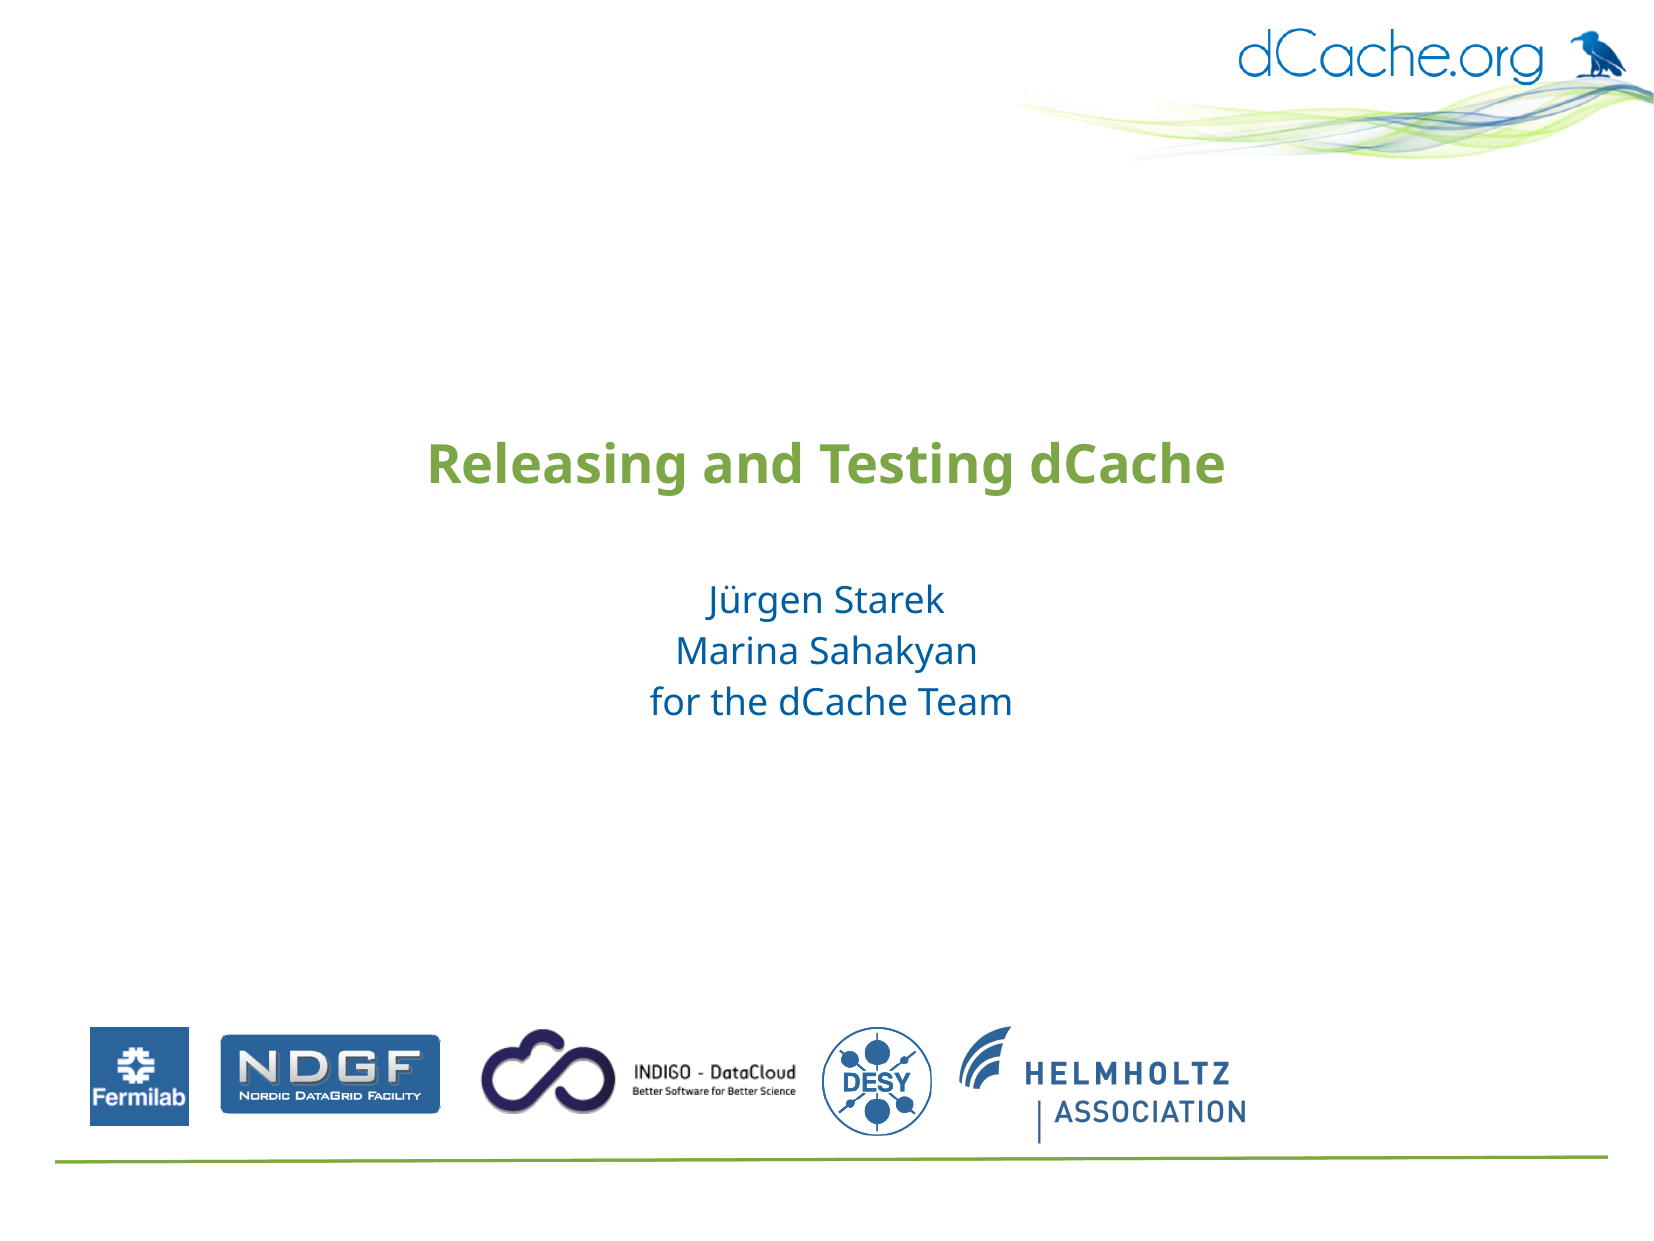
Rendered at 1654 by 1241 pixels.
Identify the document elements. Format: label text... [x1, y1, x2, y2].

picture [204, 1011, 813, 1139]
picture [956, 16, 1654, 169]
picture [822, 1027, 932, 1136]
text_box Releasing and Testing dCache Jürgen Starek Marina Sahakyan for the dCache Team [0, 417, 1654, 735]
picture [945, 1015, 1259, 1155]
picture [90, 1027, 189, 1126]
